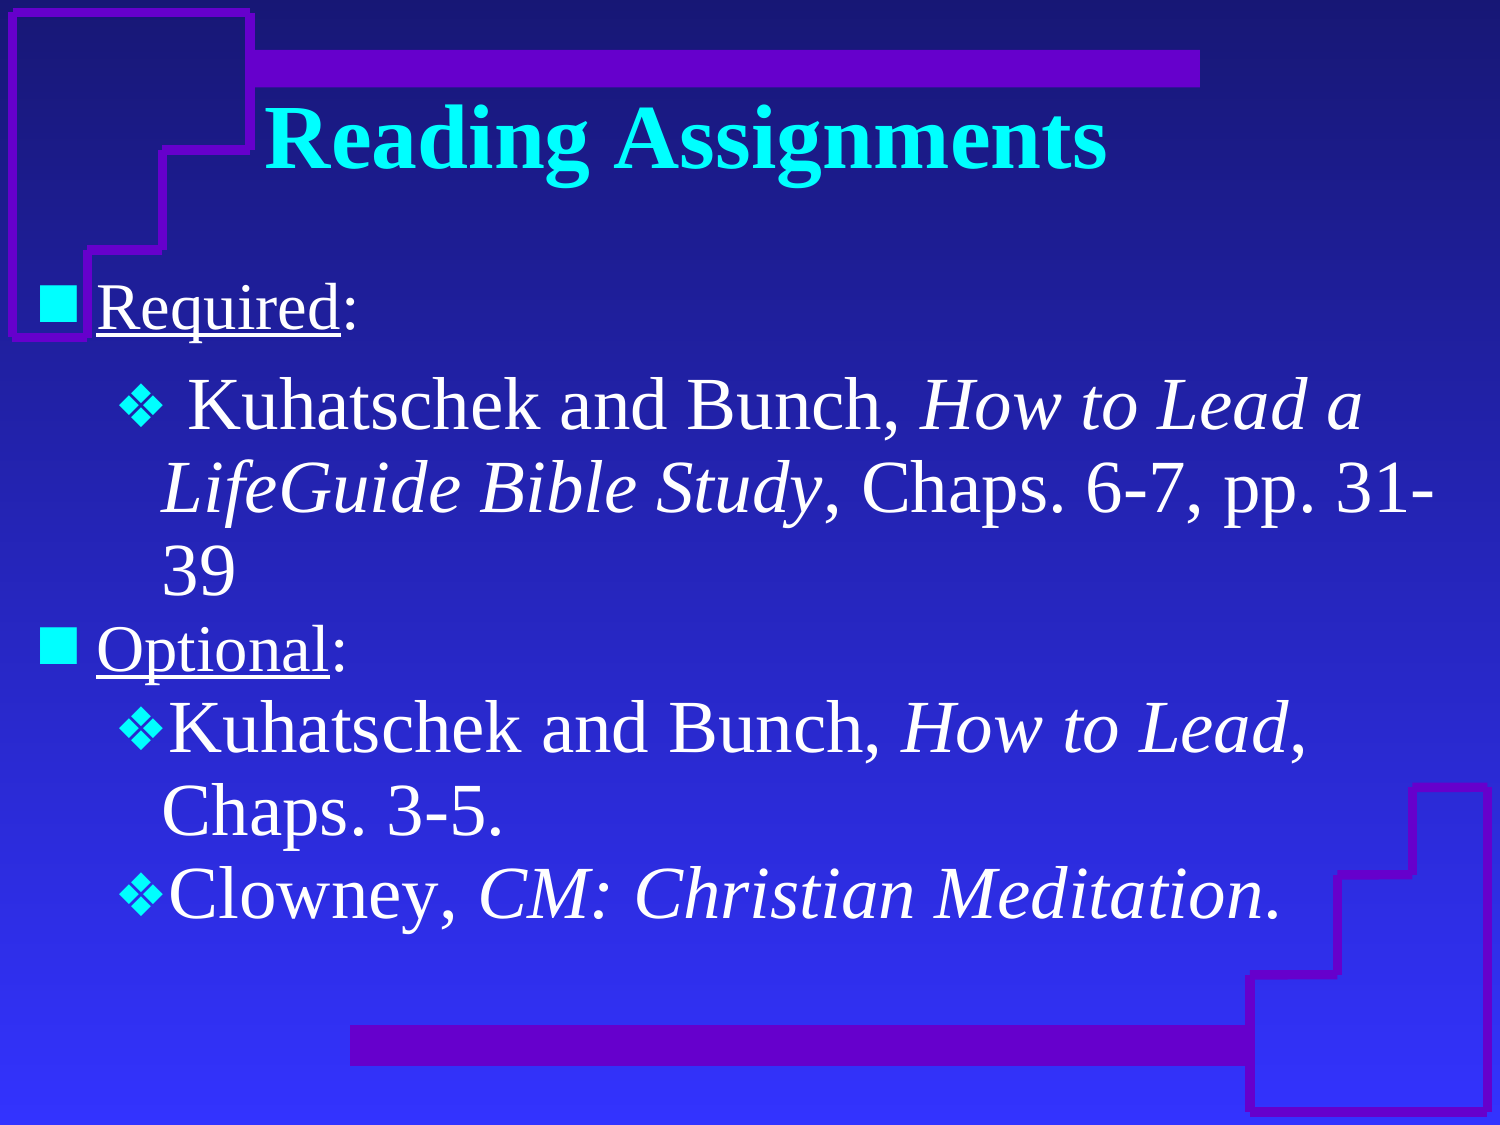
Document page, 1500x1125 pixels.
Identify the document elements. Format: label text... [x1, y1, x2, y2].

list Required: Kuhatschek and Bunch, How to Lead a LifeGuide Bible Study, Chaps. 6-7, pp. 31-39 Optional: Kuhatschek and Bunch, How to Lead, Chaps. 3-5. Clowney, CM: Christian Meditation. [24, 262, 1500, 1063]
title Reading Assignments [249, 74, 1450, 201]
